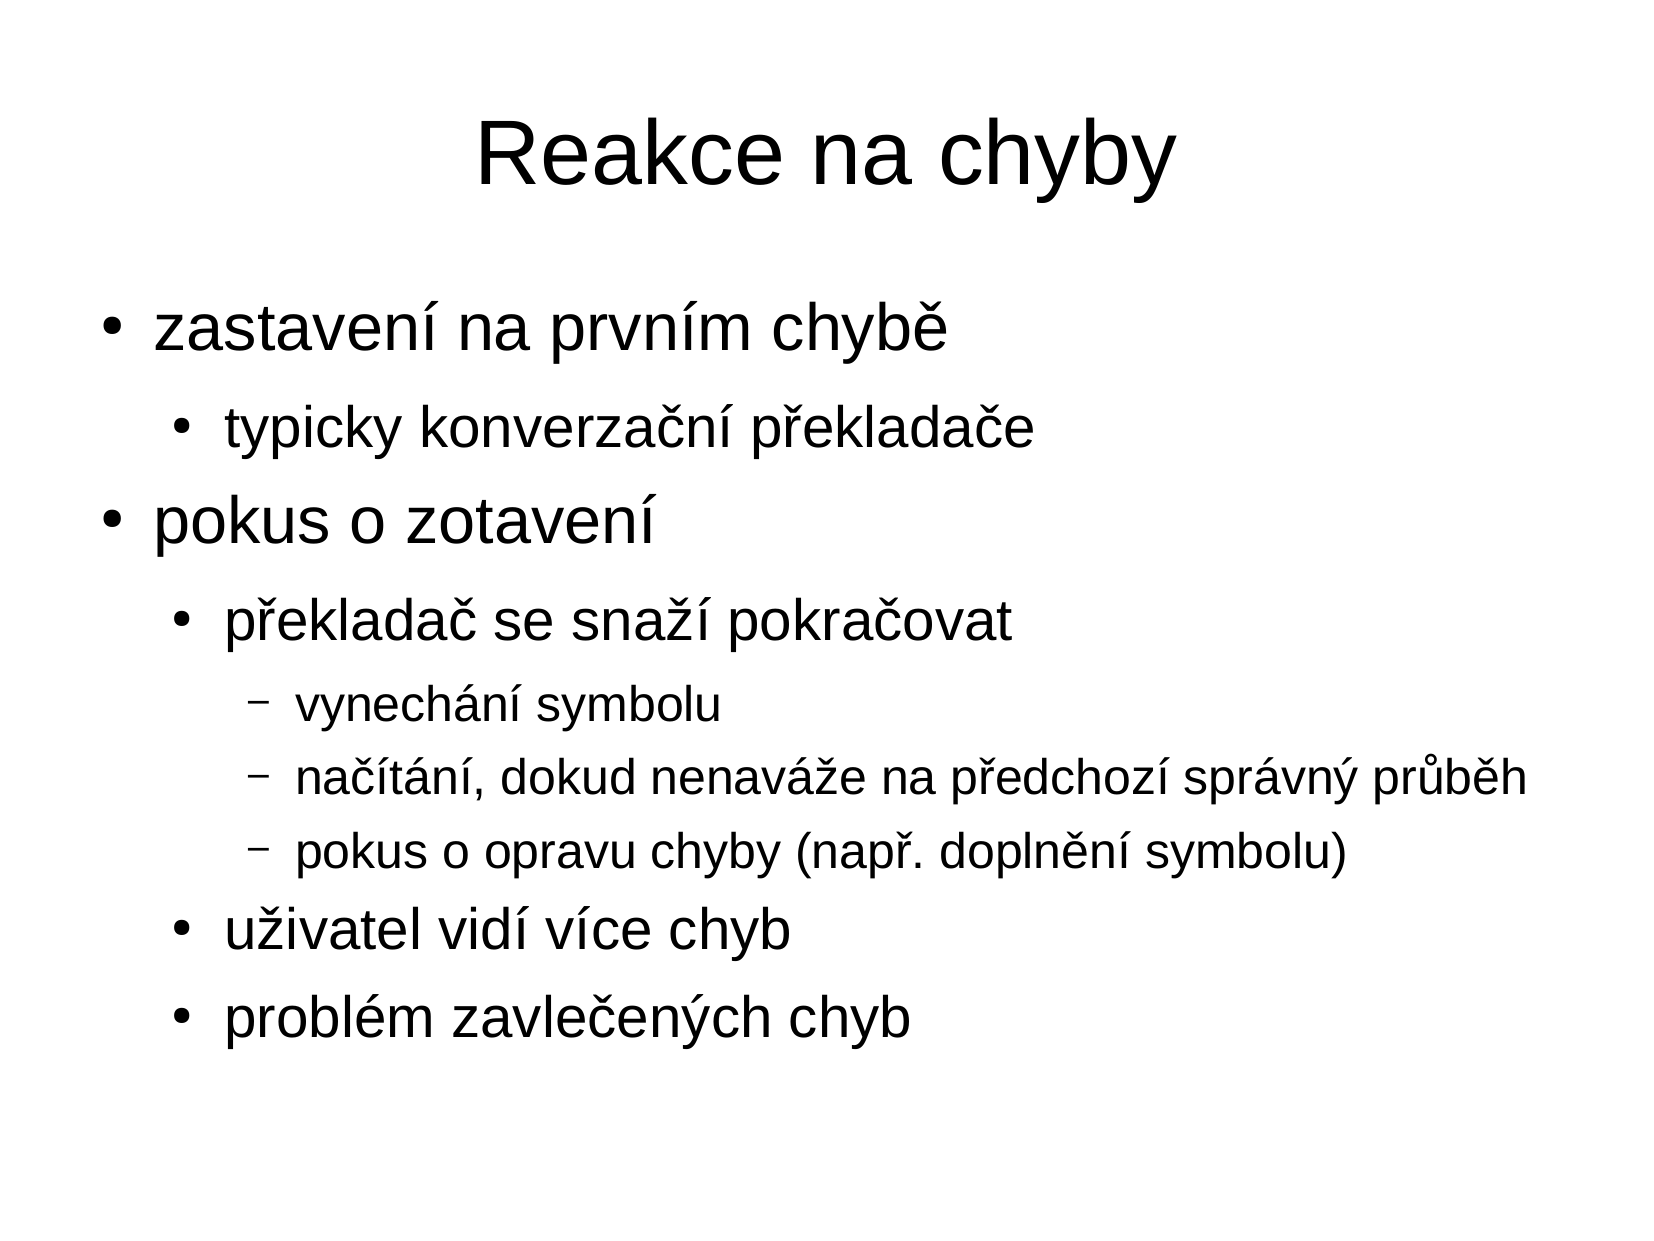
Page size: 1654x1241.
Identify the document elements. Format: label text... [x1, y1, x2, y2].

list zastavení na prvním chybě typicky konverzační překladače pokus o zotavení překladač se snaží pokračovat vynechání symbolu načítání, dokud nenaváže na předchozí správný průběh pokus o opravu chyby (např. doplnění symbolu) uživatel vidí více chyb problém zavlečených chyb [82, 290, 1571, 1094]
title Reakce na chyby [82, 56, 1571, 250]
